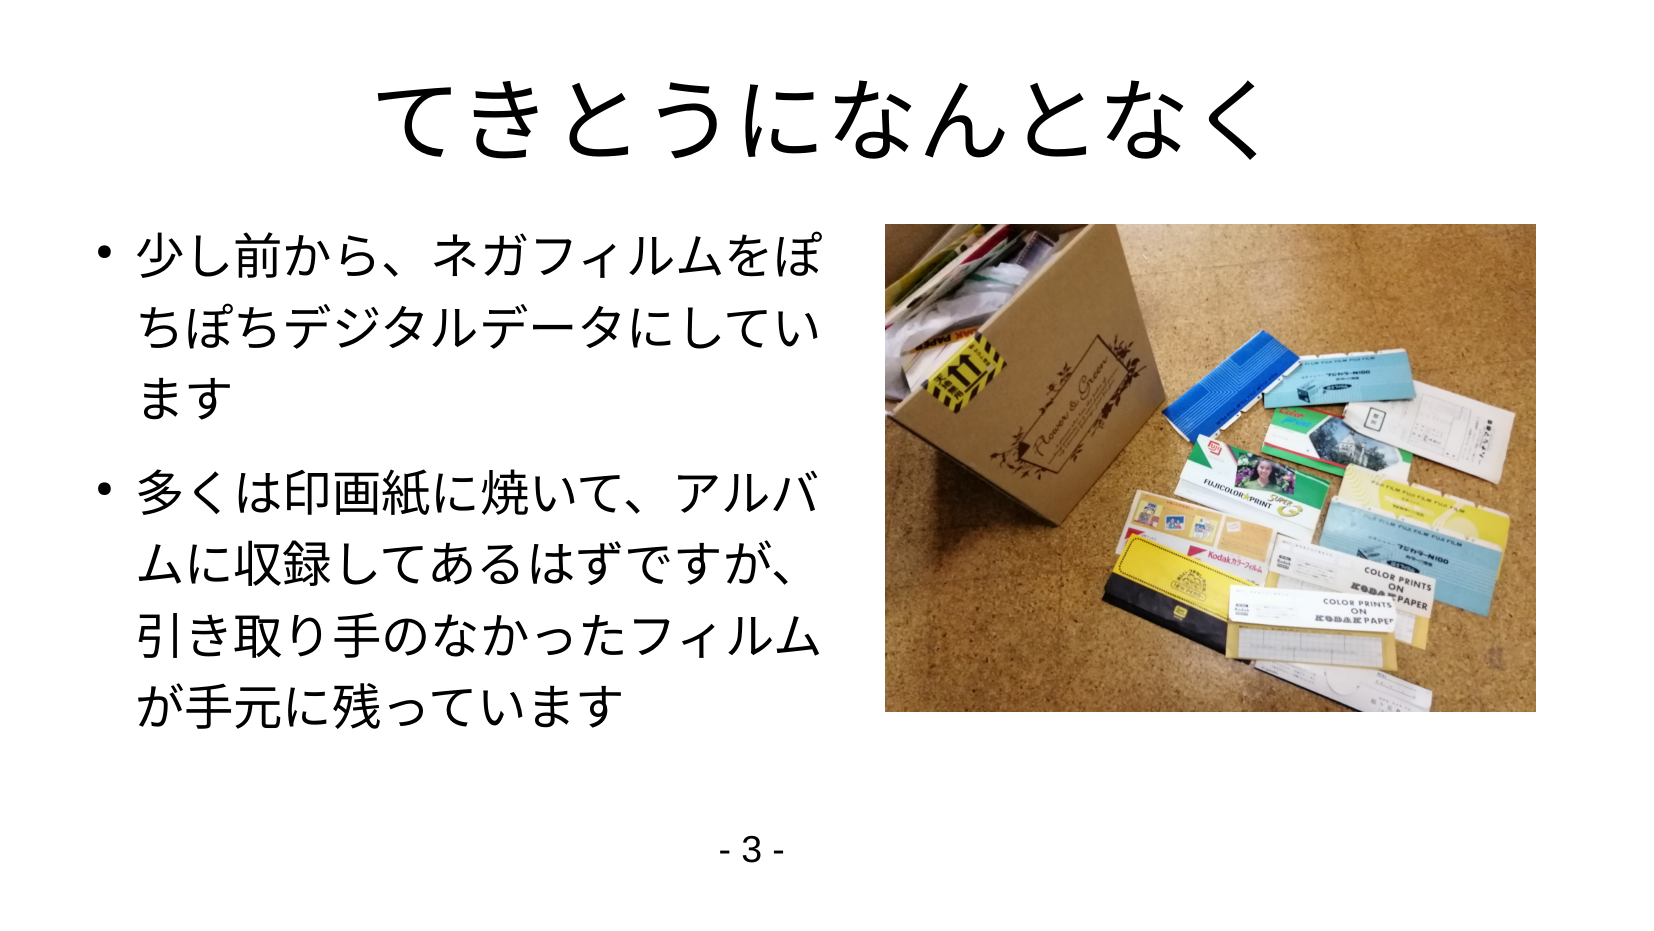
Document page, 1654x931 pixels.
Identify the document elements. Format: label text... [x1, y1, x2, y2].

text_box - <番号> - [728, 821, 926, 892]
picture [885, 224, 1536, 712]
list 少し前から、ネガフィルムをぽちぽちデジタルデータにしています 多くは印画紙に焼いて、アルバムに収録してあるはずですが、引き取り手のなかったフィルムが手元に残っています [82, 217, 827, 758]
title てきとうになんとなく [82, 37, 1571, 193]
